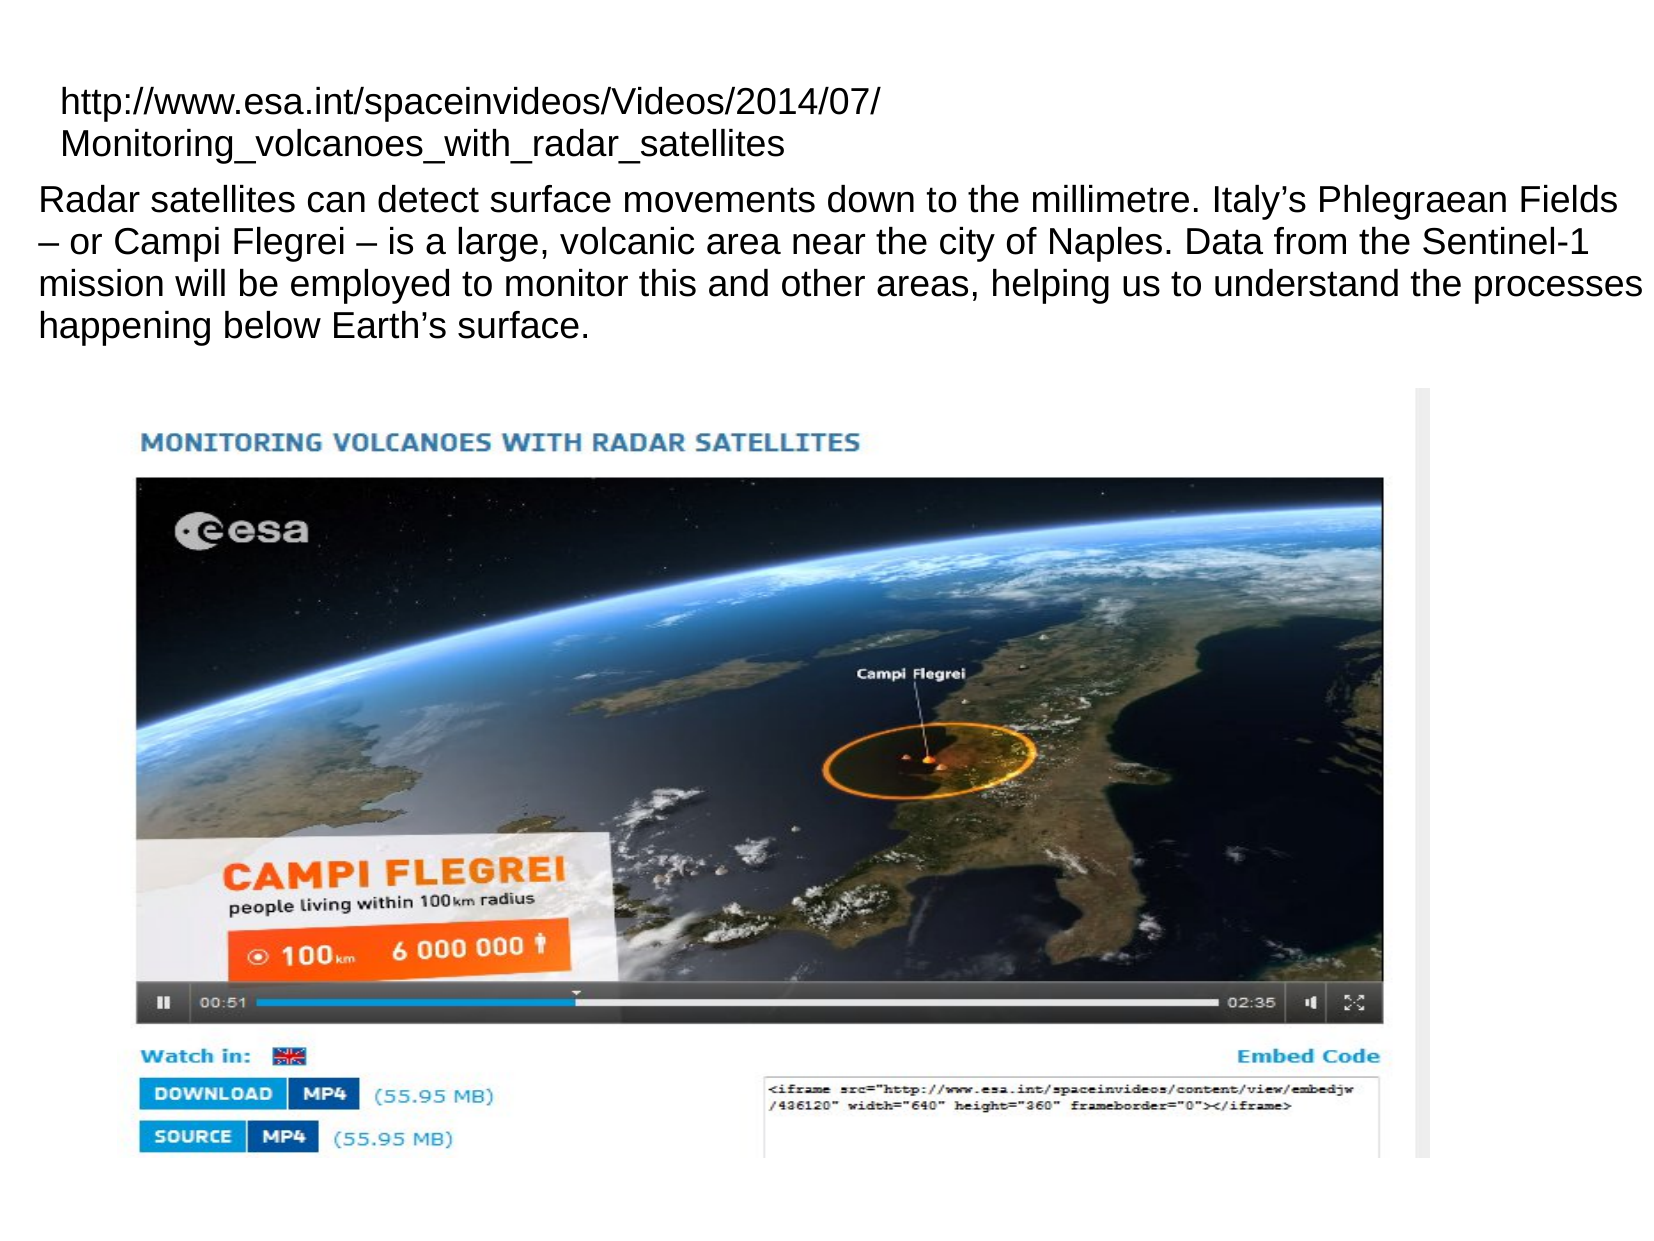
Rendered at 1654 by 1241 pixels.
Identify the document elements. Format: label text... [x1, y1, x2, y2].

text_box Radar satellites can detect surface movements down to the millimetre. Italy’s Phlegraean Fields – or Campi Flegrei – is a large, volcanic area near the city of Naples. Data from the Sentinel-1 mission will be employed to monitor this and other areas, helping us to understand the processes happening below Earth’s surface. [23, 171, 1654, 355]
text_box http://www.esa.int/spaceinvideos/Videos/2014/07/Monitoring_volcanoes_with_radar_satellites [45, 72, 1619, 130]
picture [117, 388, 1430, 1158]
